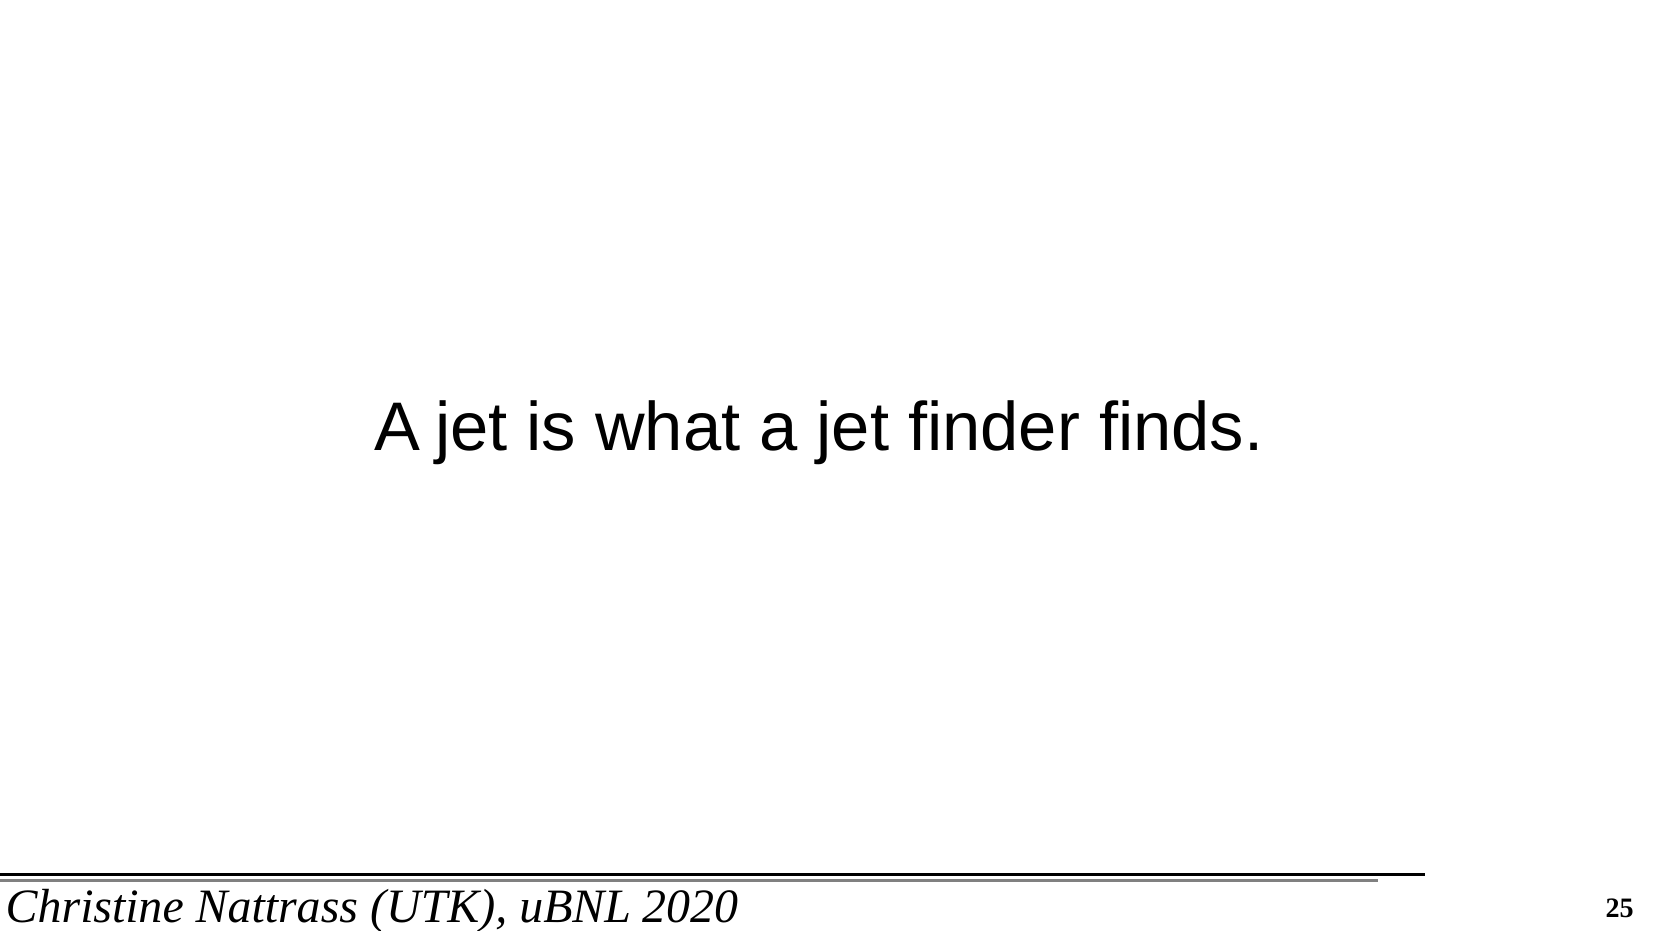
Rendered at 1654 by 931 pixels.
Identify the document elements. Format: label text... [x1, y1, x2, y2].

title A jet is what a jet finder finds. [75, 322, 1564, 530]
